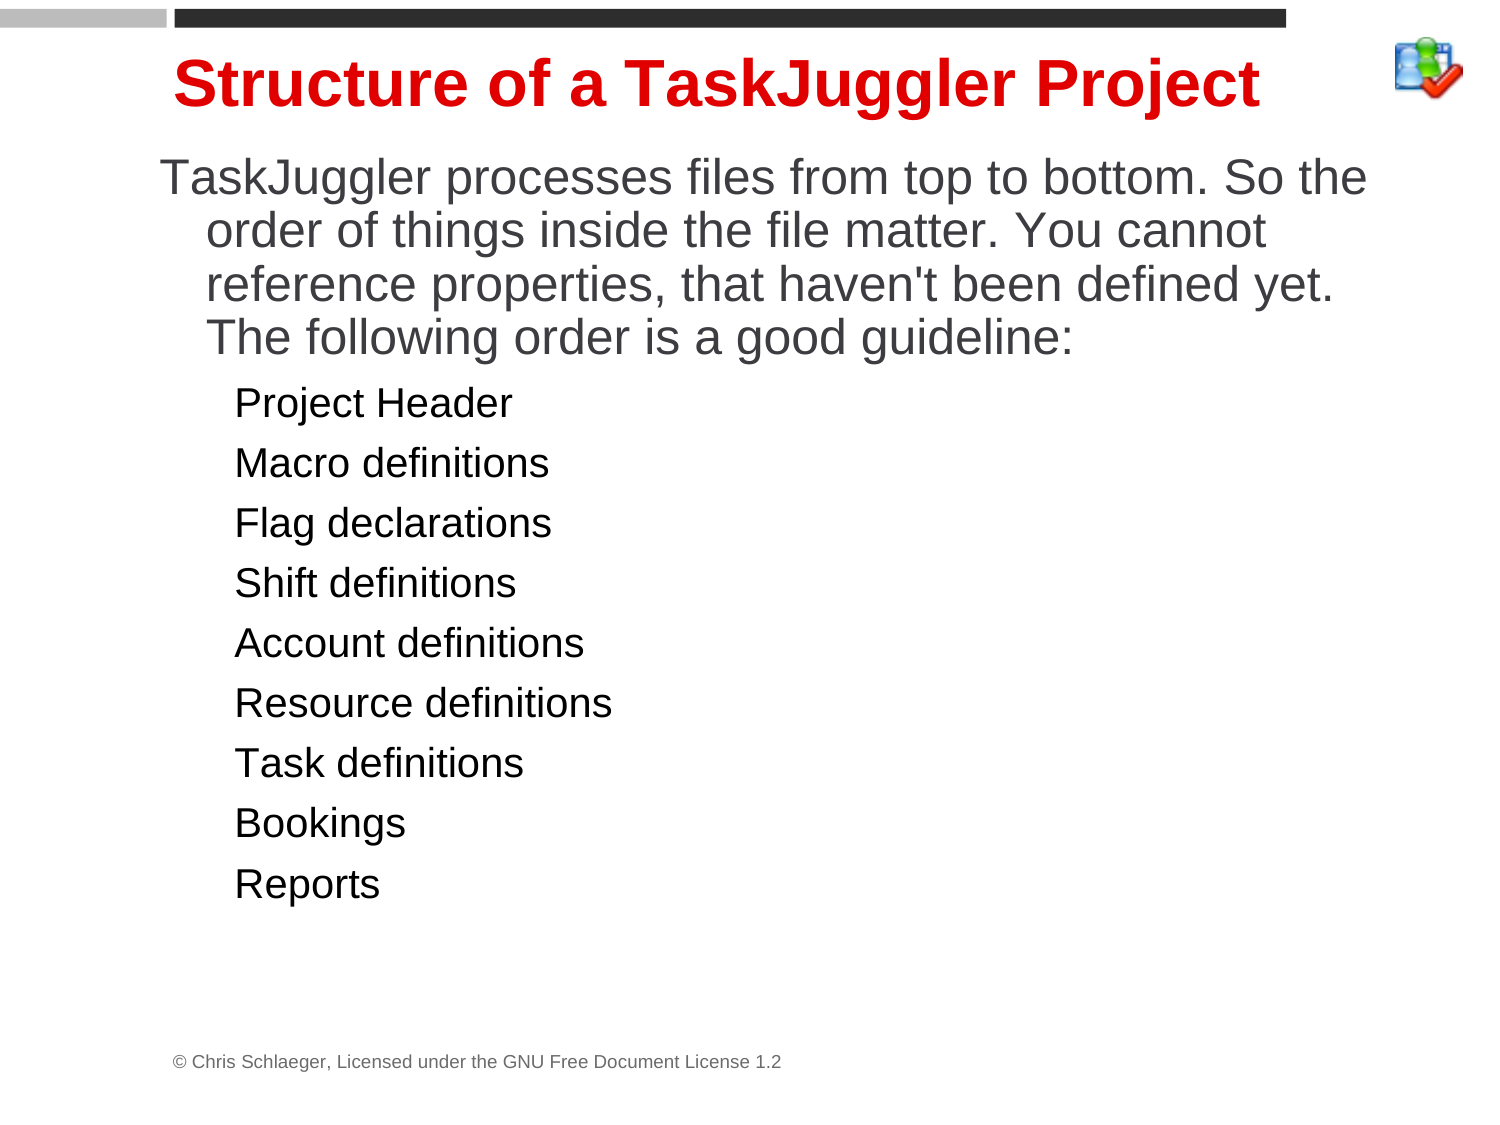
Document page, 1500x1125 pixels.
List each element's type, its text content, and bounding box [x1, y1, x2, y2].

list TaskJuggler processes files from top to bottom. So the order of things inside the file matter. You cannot reference properties, that haven't been defined yet. The following order is a good guideline: Project Header Macro definitions Flag declarations Shift definitions Account definitions Resource definitions Task definitions Bookings Reports [159, 151, 1395, 1125]
title Structure of a TaskJuggler Project [173, 6, 1395, 151]
picture [1395, 37, 1463, 105]
